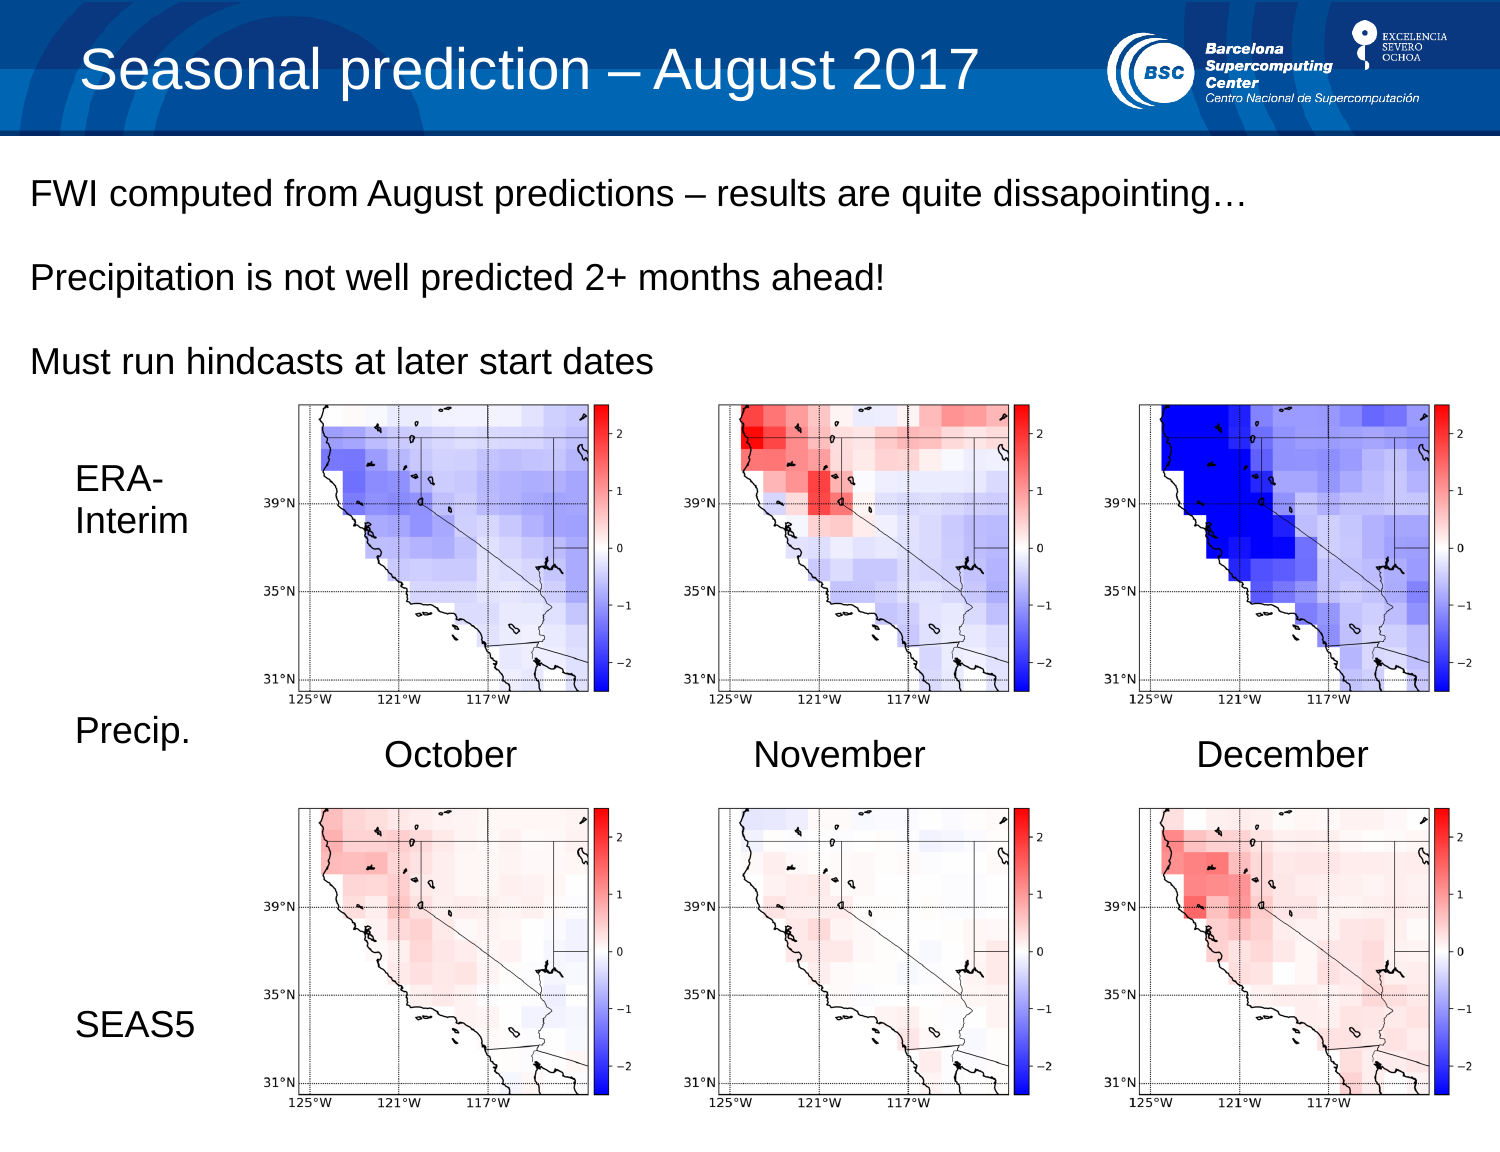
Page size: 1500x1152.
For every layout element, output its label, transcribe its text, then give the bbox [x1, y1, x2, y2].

picture [238, 352, 1498, 726]
title Seasonal prediction – August 2017 [65, 23, 1081, 139]
picture [0, 0, 1500, 136]
text_box ERA- Interim Precip. SEAS5 [60, 450, 238, 1095]
picture [237, 784, 1498, 1152]
text_box October November December [238, 726, 1500, 784]
text_box FWI computed from August predictions – results are quite dissapointing… Precipitation is not well predicted 2+ months ahead! Must run hindcasts at later start dates [15, 165, 1471, 516]
